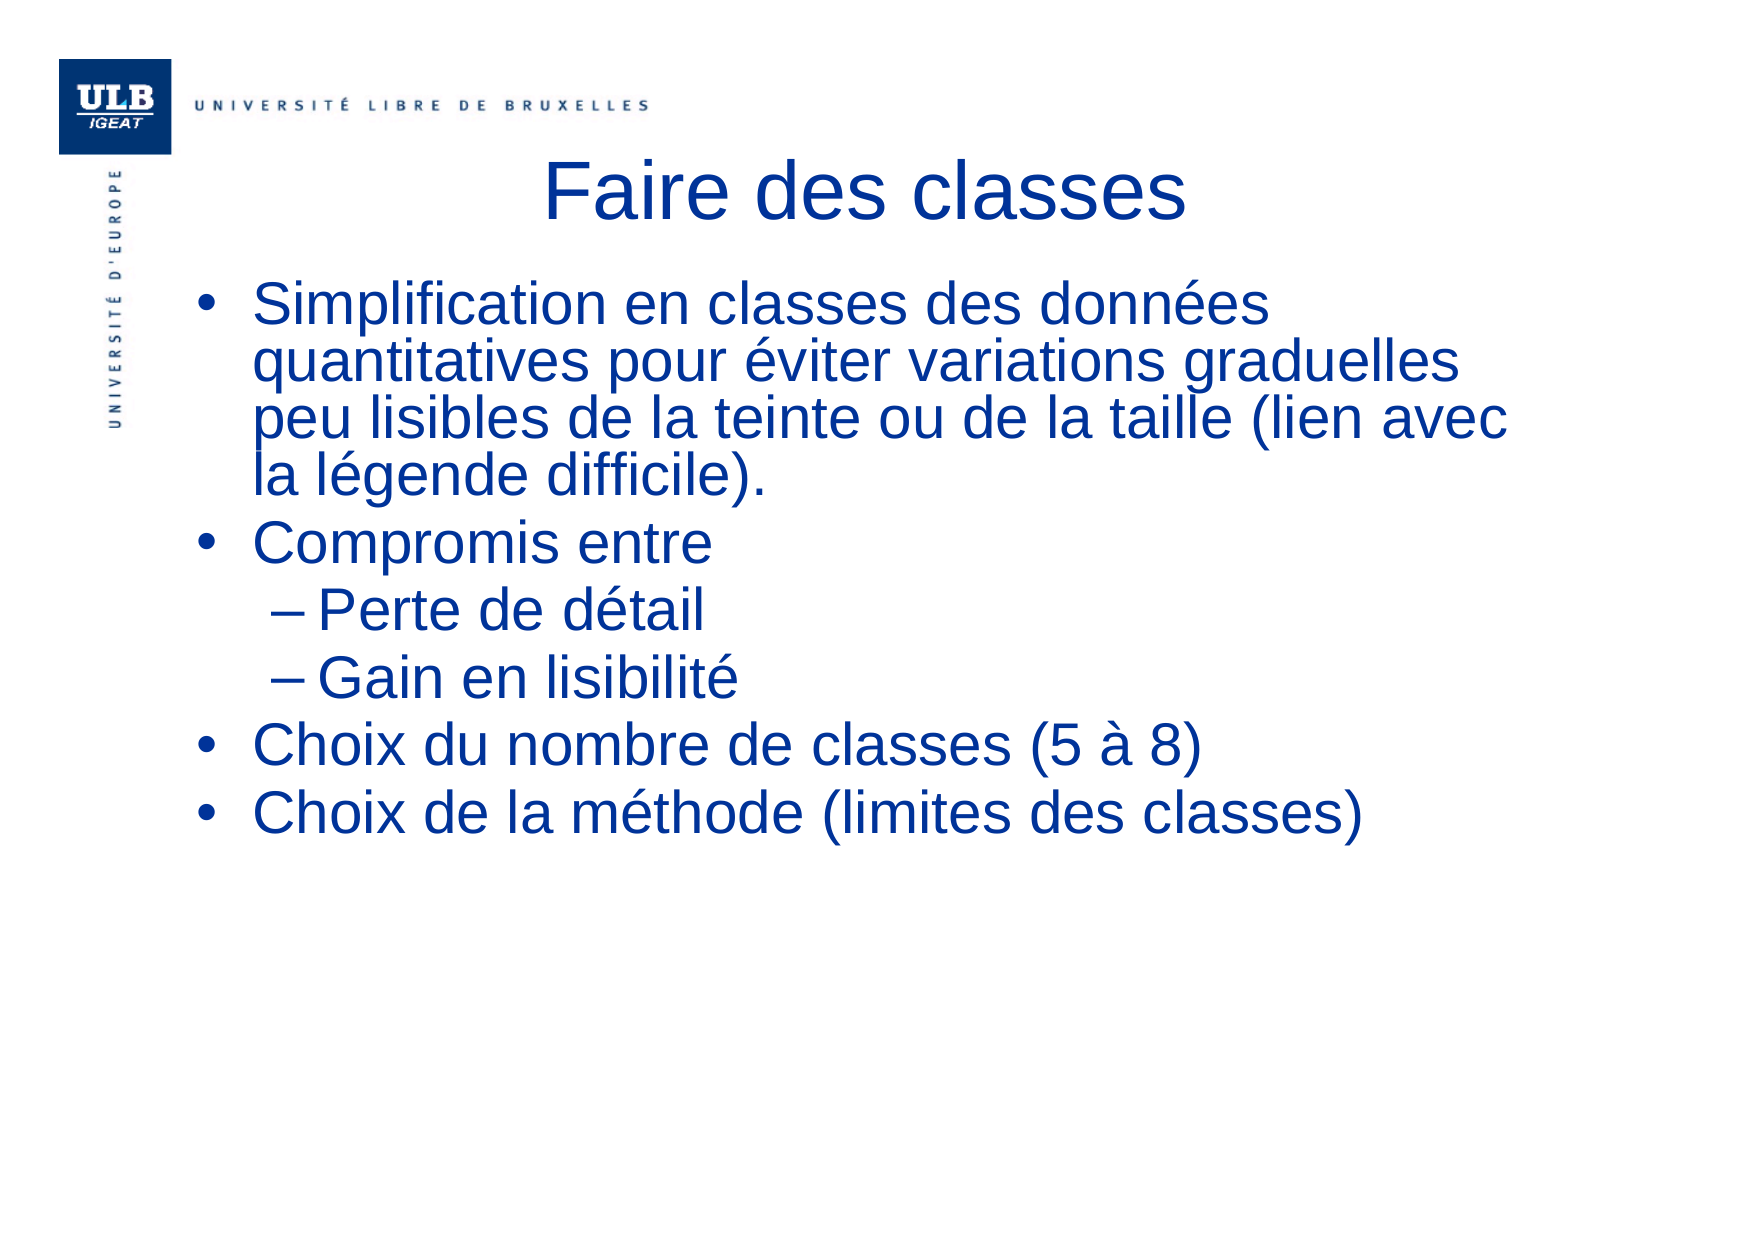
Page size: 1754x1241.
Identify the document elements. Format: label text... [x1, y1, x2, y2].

title Faire des classes [181, 137, 1573, 255]
list Simplification en classes des données quantitatives pour éviter variations graduelles peu lisibles de la teinte ou de la taille (lien avec la légende difficile). Compromis entre Perte de détail Gain en lisibilité Choix du nombre de classes (5 à 8) Choix de la méthode (limites des classes) [181, 270, 1573, 1123]
picture [59, 59, 1695, 1182]
